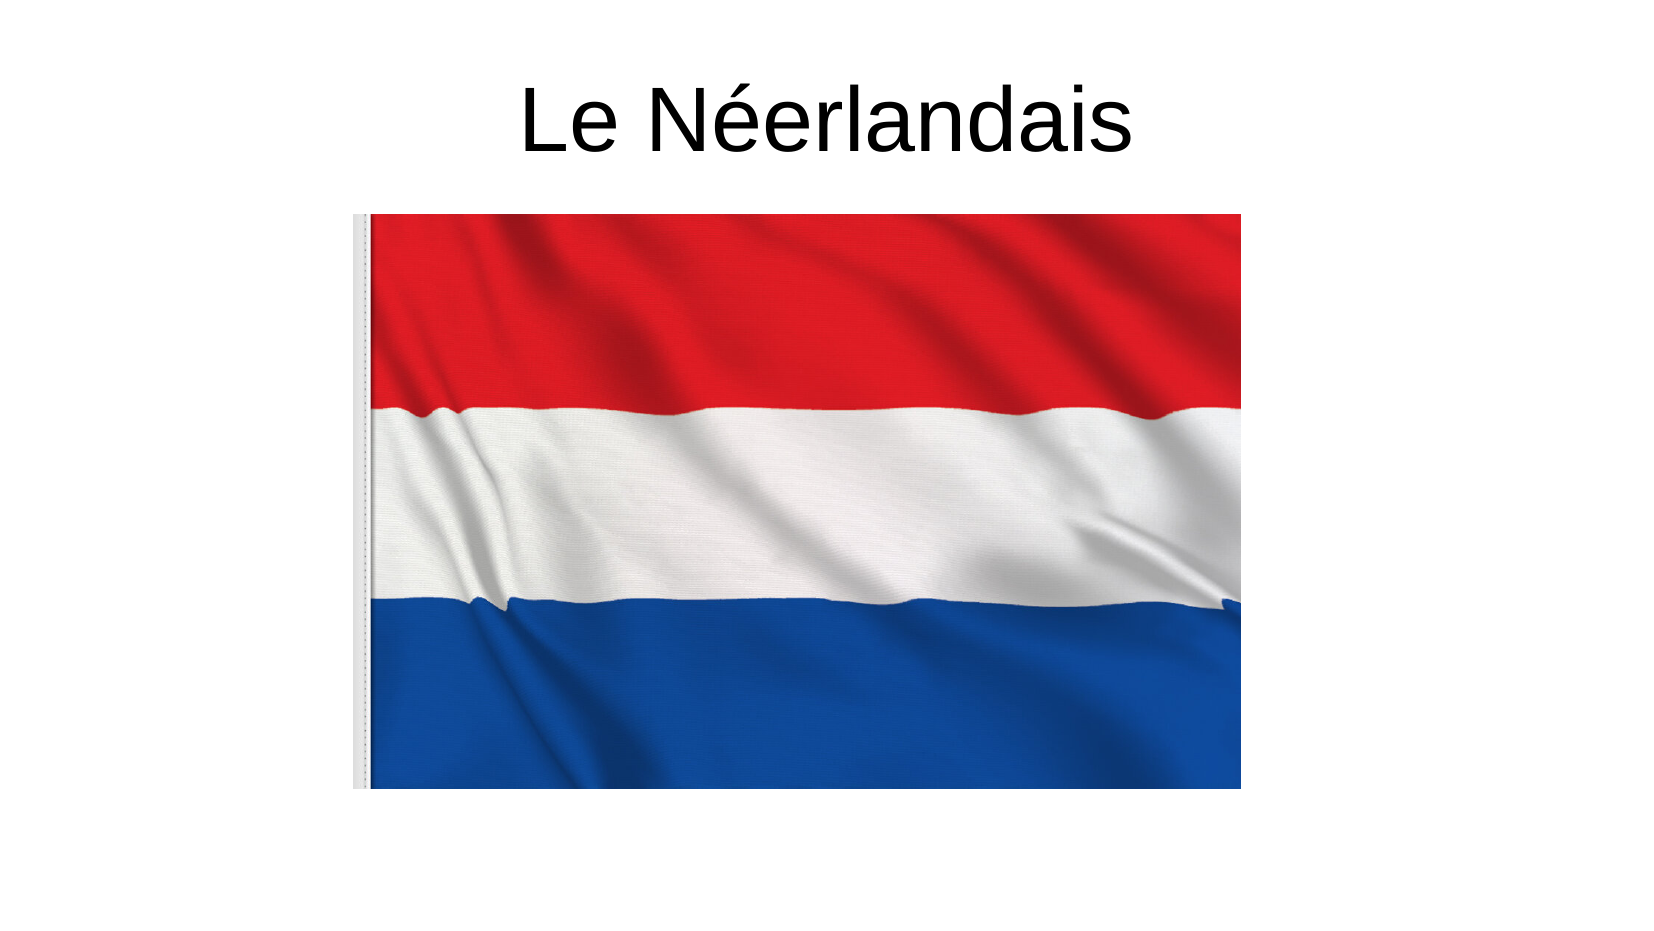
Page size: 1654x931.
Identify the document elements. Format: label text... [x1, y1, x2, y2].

picture [353, 214, 1241, 789]
title Le Néerlandais [82, 37, 1571, 193]
